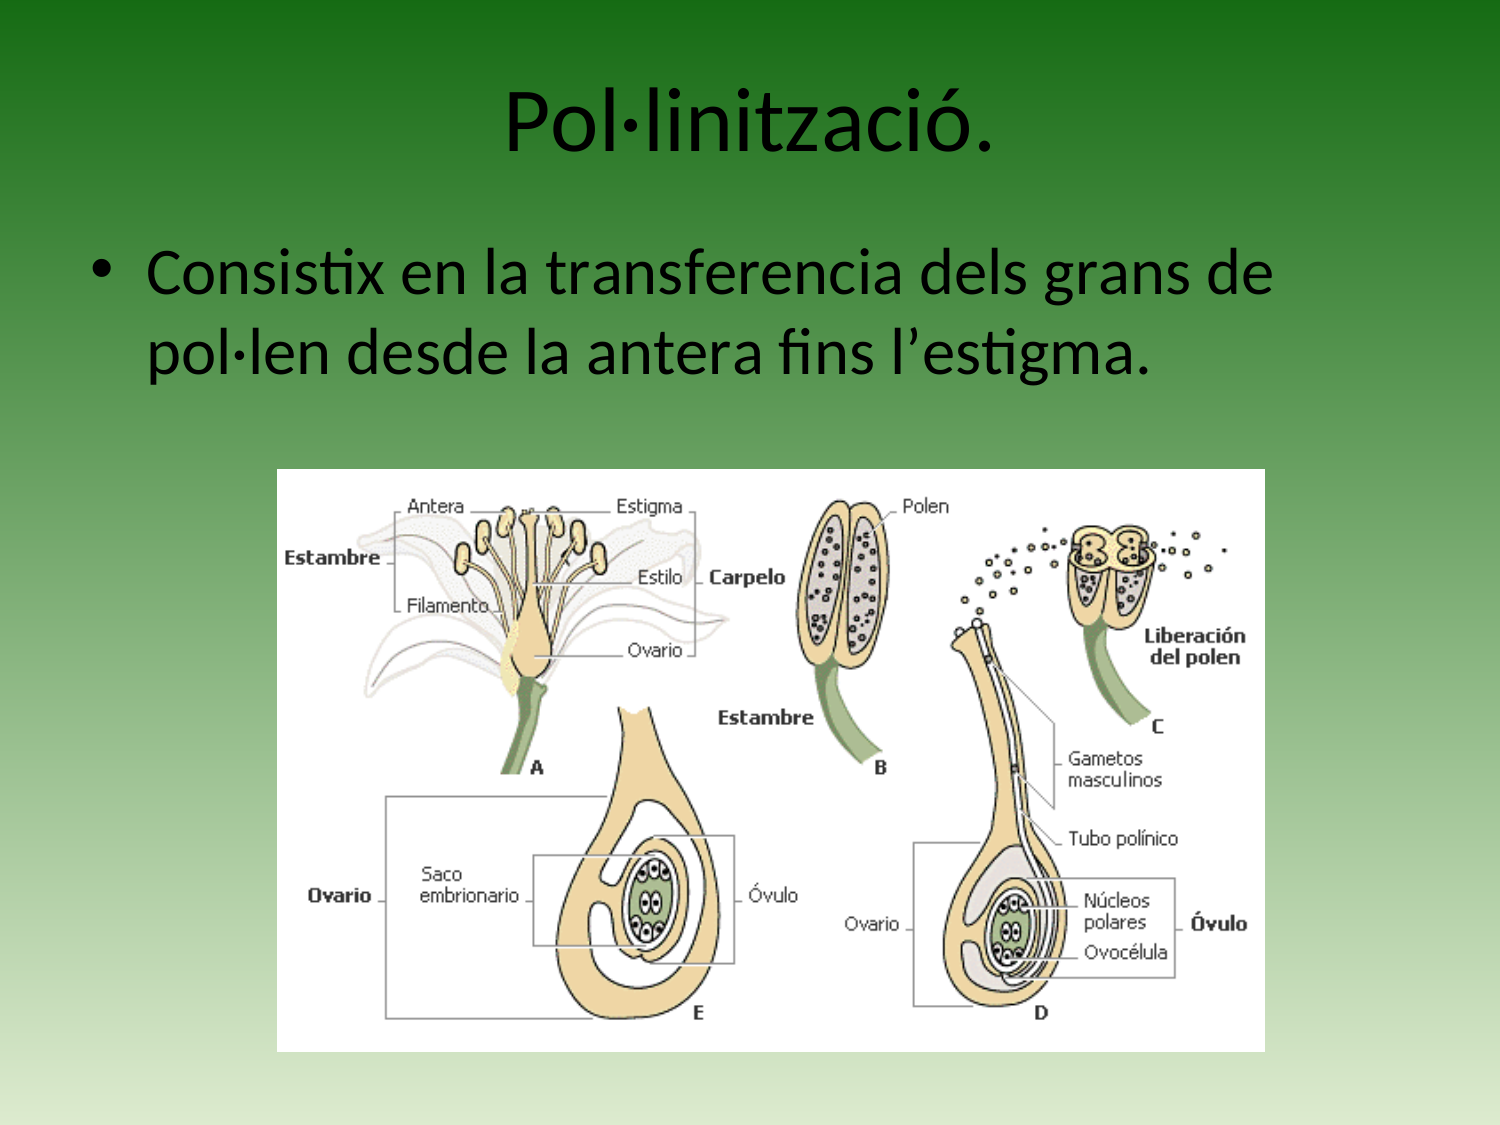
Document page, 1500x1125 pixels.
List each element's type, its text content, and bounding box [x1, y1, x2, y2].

picture [277, 469, 1265, 1052]
list Consistix en la transferencia dels grans de pol·len desde la antera fins l’estigma. [75, 220, 1426, 492]
title Pol·linització. [75, 45, 1426, 185]
